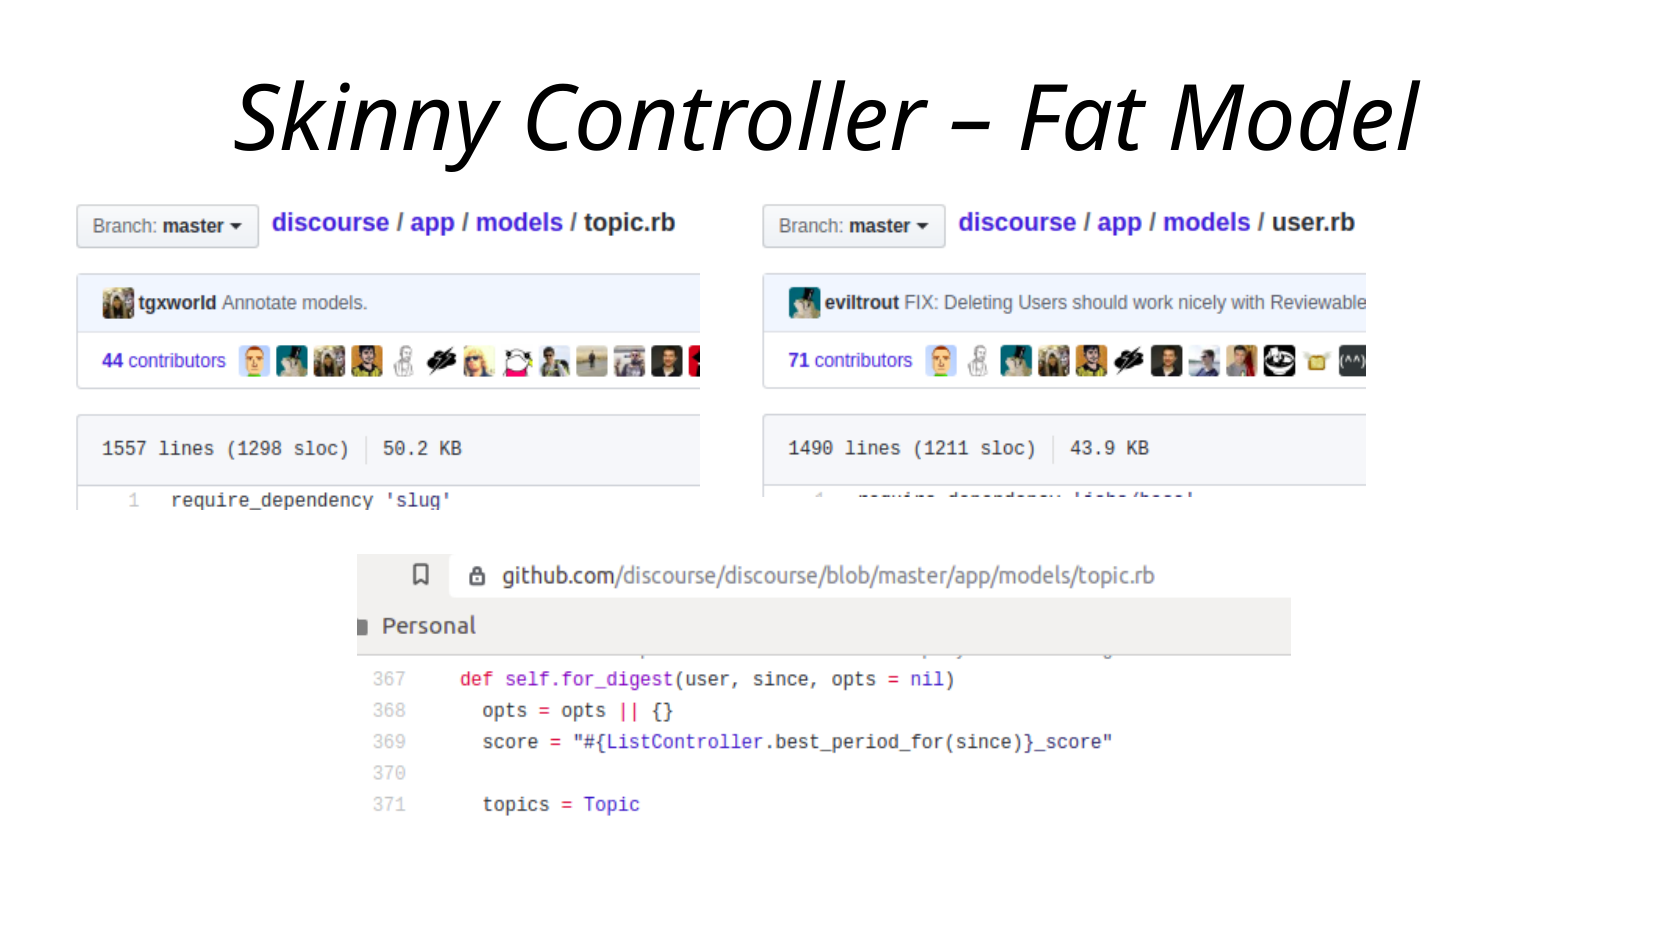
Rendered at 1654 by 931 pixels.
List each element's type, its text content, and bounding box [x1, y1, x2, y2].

picture [357, 554, 1291, 819]
picture [758, 192, 1366, 497]
picture [75, 178, 700, 511]
title Skinny Controller – Fat Model [82, 37, 1571, 193]
